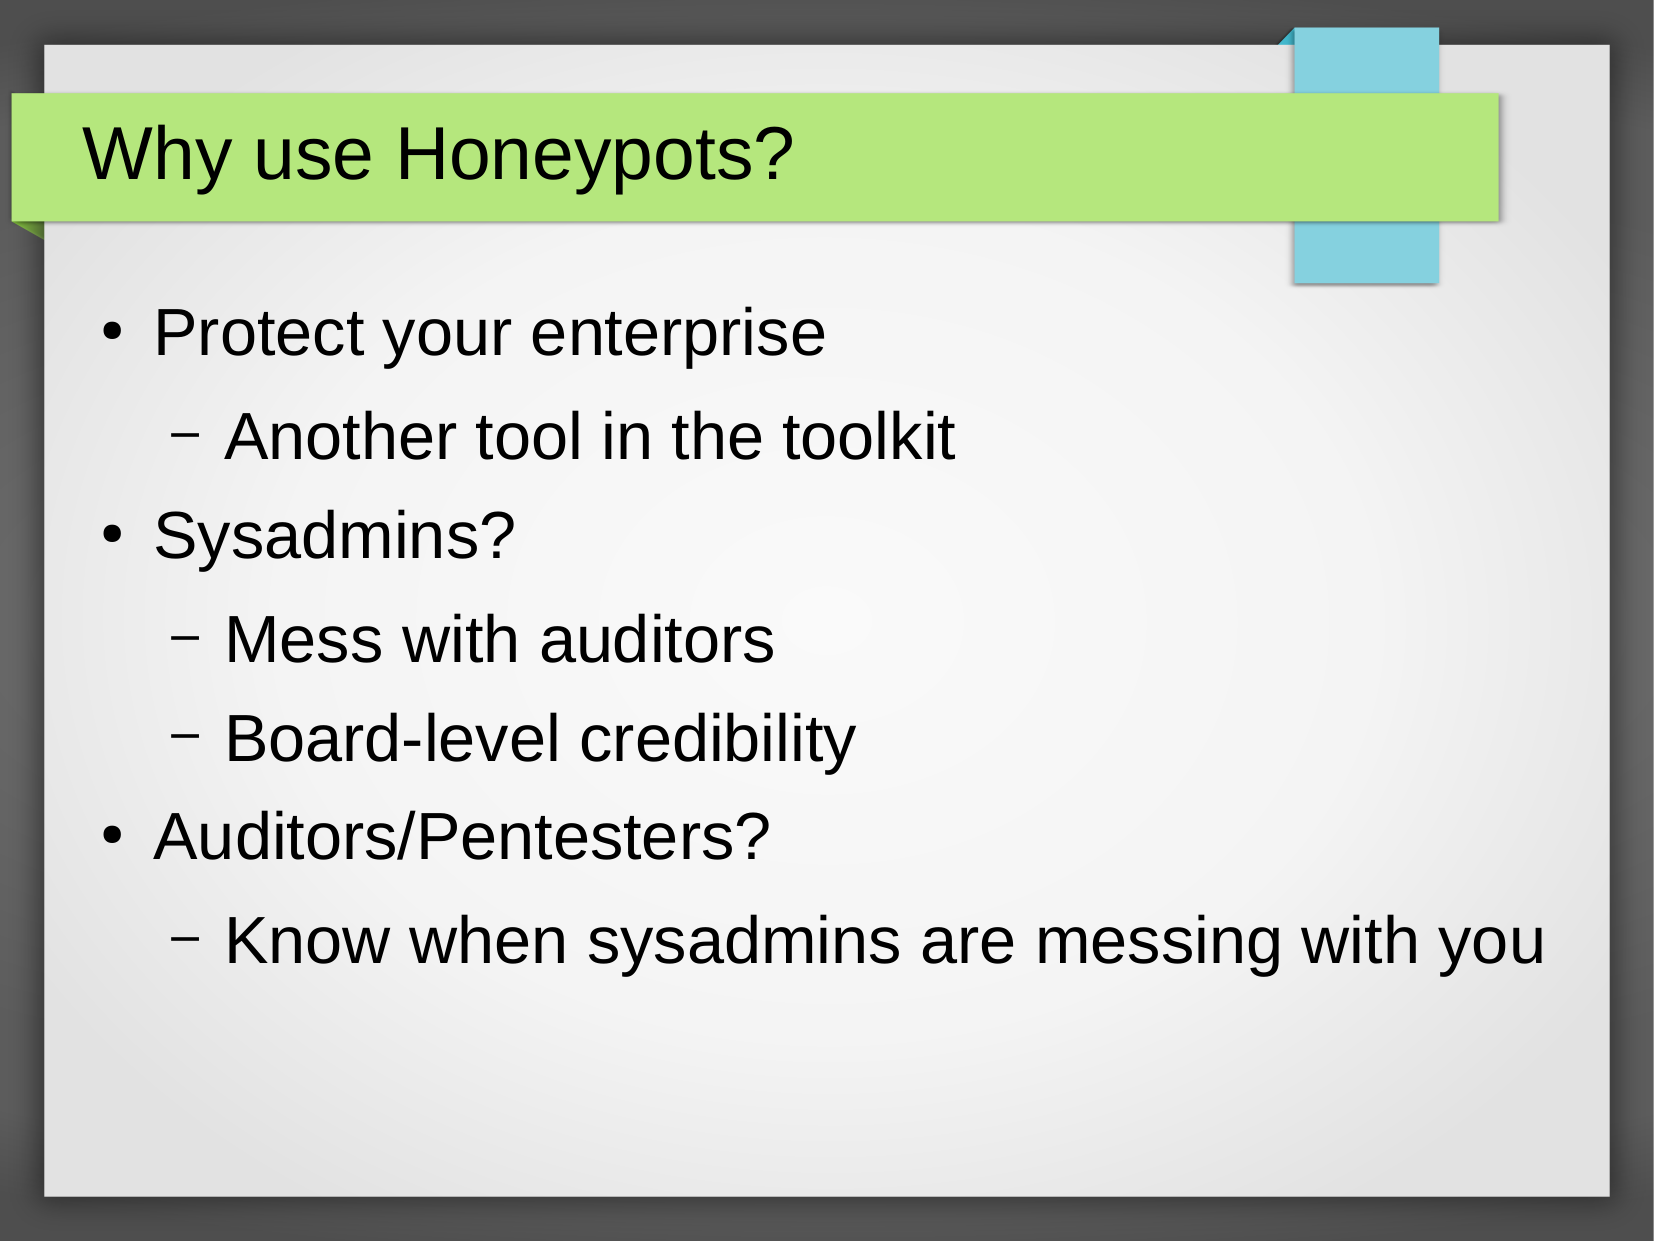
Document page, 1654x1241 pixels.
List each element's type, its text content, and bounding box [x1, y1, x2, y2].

picture [0, 0, 1654, 1241]
list Protect your enterprise Another tool in the toolkit Sysadmins? Mess with auditors Board-level credibility Auditors/Pentesters? Know when sysadmins are messing with you [82, 295, 1571, 1063]
title Why use Honeypots? [82, 94, 1264, 213]
